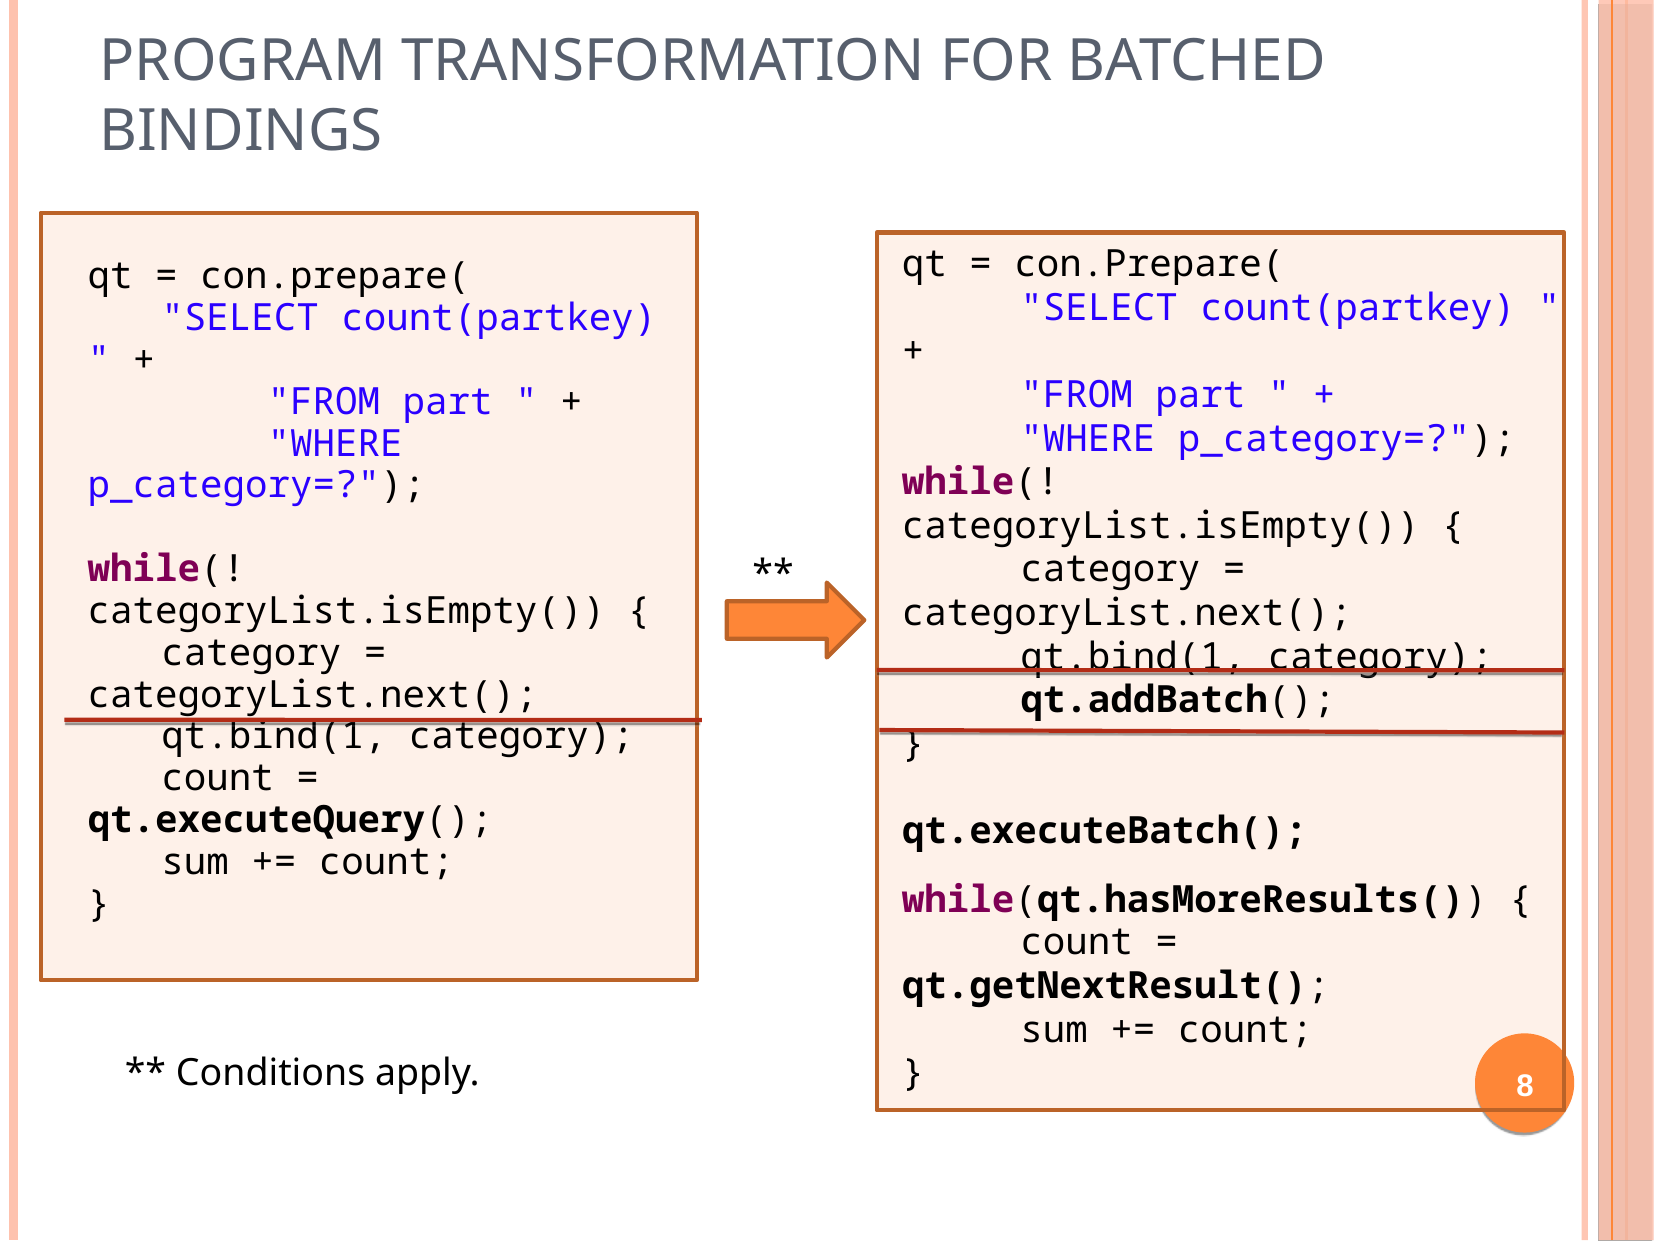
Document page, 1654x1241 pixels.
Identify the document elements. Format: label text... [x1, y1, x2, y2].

text_box qt = con.prepare( "SELECT count(partkey) " + "FROM part " + "WHERE p_category=?"); while(!categoryList.isEmpty()) { category = categoryList.next(); qt.bind(1, category); count = qt.executeQuery(); sum += count; } [72, 727, 685, 933]
text_box [1048, 946, 1059, 952]
text_box ** Conditions apply. [109, 1044, 505, 1102]
title Program Transformation for Batched Bindings [82, 12, 1434, 171]
slide_number <number> [1470, 1036, 1581, 1132]
text_box [726, 582, 865, 658]
text_box [876, 673, 1565, 1111]
text_box qt = con.prepare( "SELECT count(partkey) " + "FROM part " + "WHERE p_category=?"); while(!categoryList.isEmpty()) { category = categoryList.next(); qt.bind(1, category); count = qt.executeQuery(); sum += count; } [72, 247, 685, 717]
text_box [876, 232, 887, 667]
text_box qt = con.Prepare( "SELECT count(partkey) " + "FROM part " + "WHERE p_category=?"); while(!categoryList.isEmpty()) { category = categoryList.next(); qt.bind(1, category); qt.addBatch(); } qt.executeBatch(); while(qt.hasMoreResults()) { count = qt.getNextResult(); sum += count; } [887, 232, 1577, 946]
text_box [40, 212, 697, 981]
text_box [1071, 946, 1081, 952]
text_box ** [737, 545, 810, 602]
